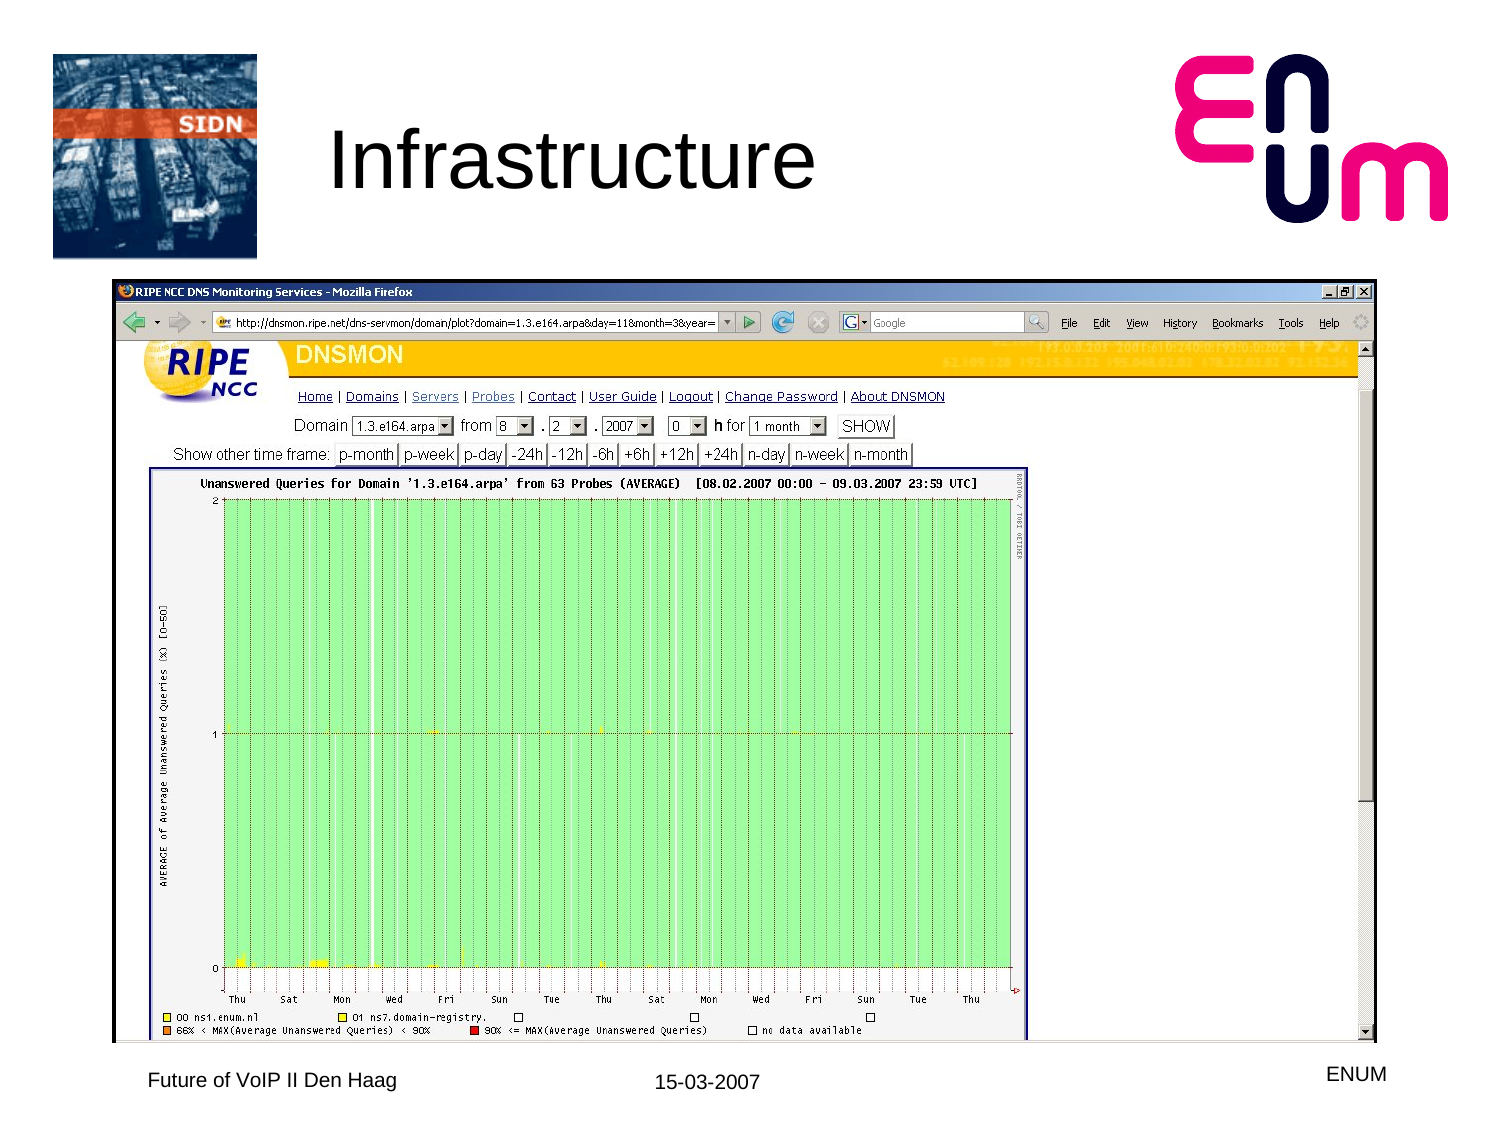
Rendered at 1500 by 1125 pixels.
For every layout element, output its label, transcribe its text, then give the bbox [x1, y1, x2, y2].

title Infrastructure [312, 99, 1382, 221]
picture [53, 0, 1448, 1120]
